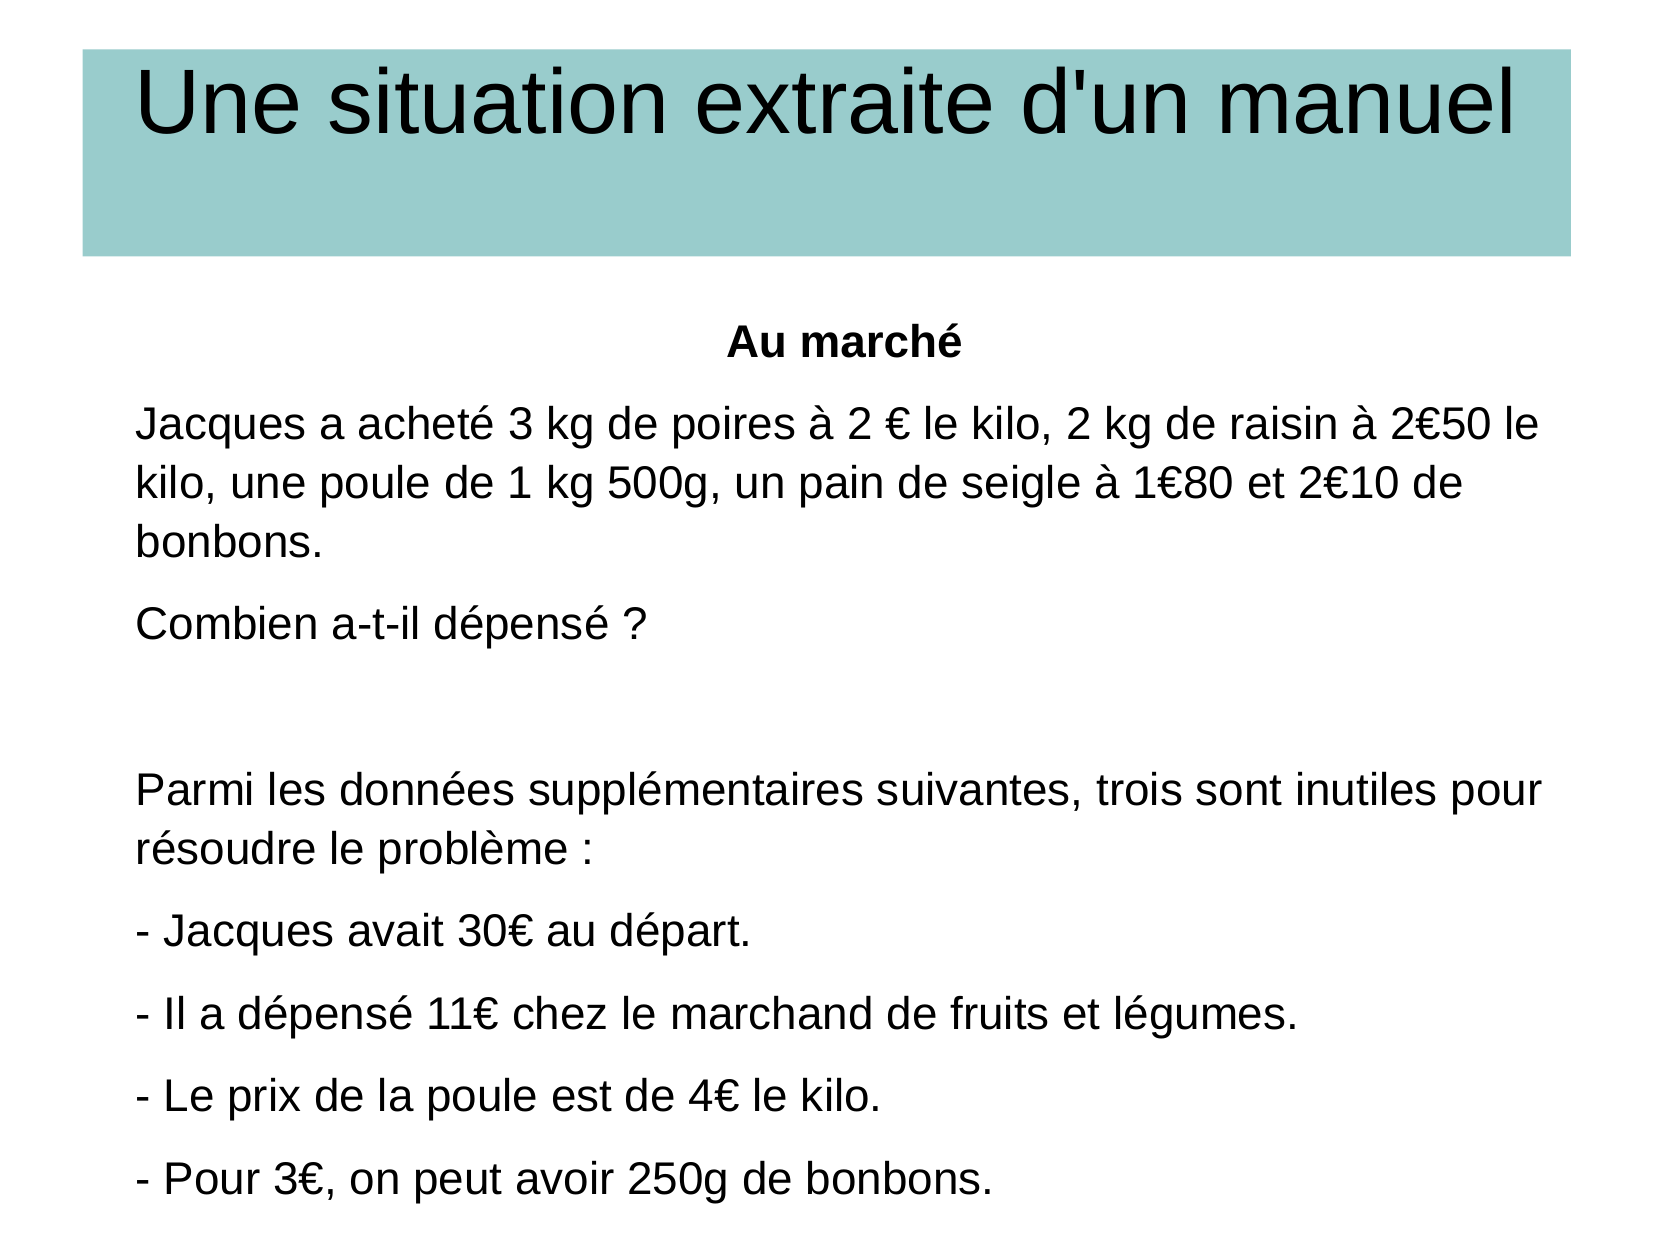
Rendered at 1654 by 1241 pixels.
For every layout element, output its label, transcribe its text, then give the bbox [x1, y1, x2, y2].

list Au marché Jacques a acheté 3 kg de poires à 2 € le kilo, 2 kg de raisin à 2€50 le kilo, une poule de 1 kg 500g, un pain de seigle à 1€80 et 2€10 de bonbons. Combien a-t-il dépensé ? Parmi les données supplémentaires suivantes, trois sont inutiles pour résoudre le problème : - Jacques avait 30€ au départ. - Il a dépensé 11€ chez le marchand de fruits et légumes. - Le prix de la poule est de 4€ le kilo. - Pour 3€, on peut avoir 250g de bonbons. [64, 307, 1554, 1241]
title Une situation extraite d'un manuel [82, 49, 1571, 257]
